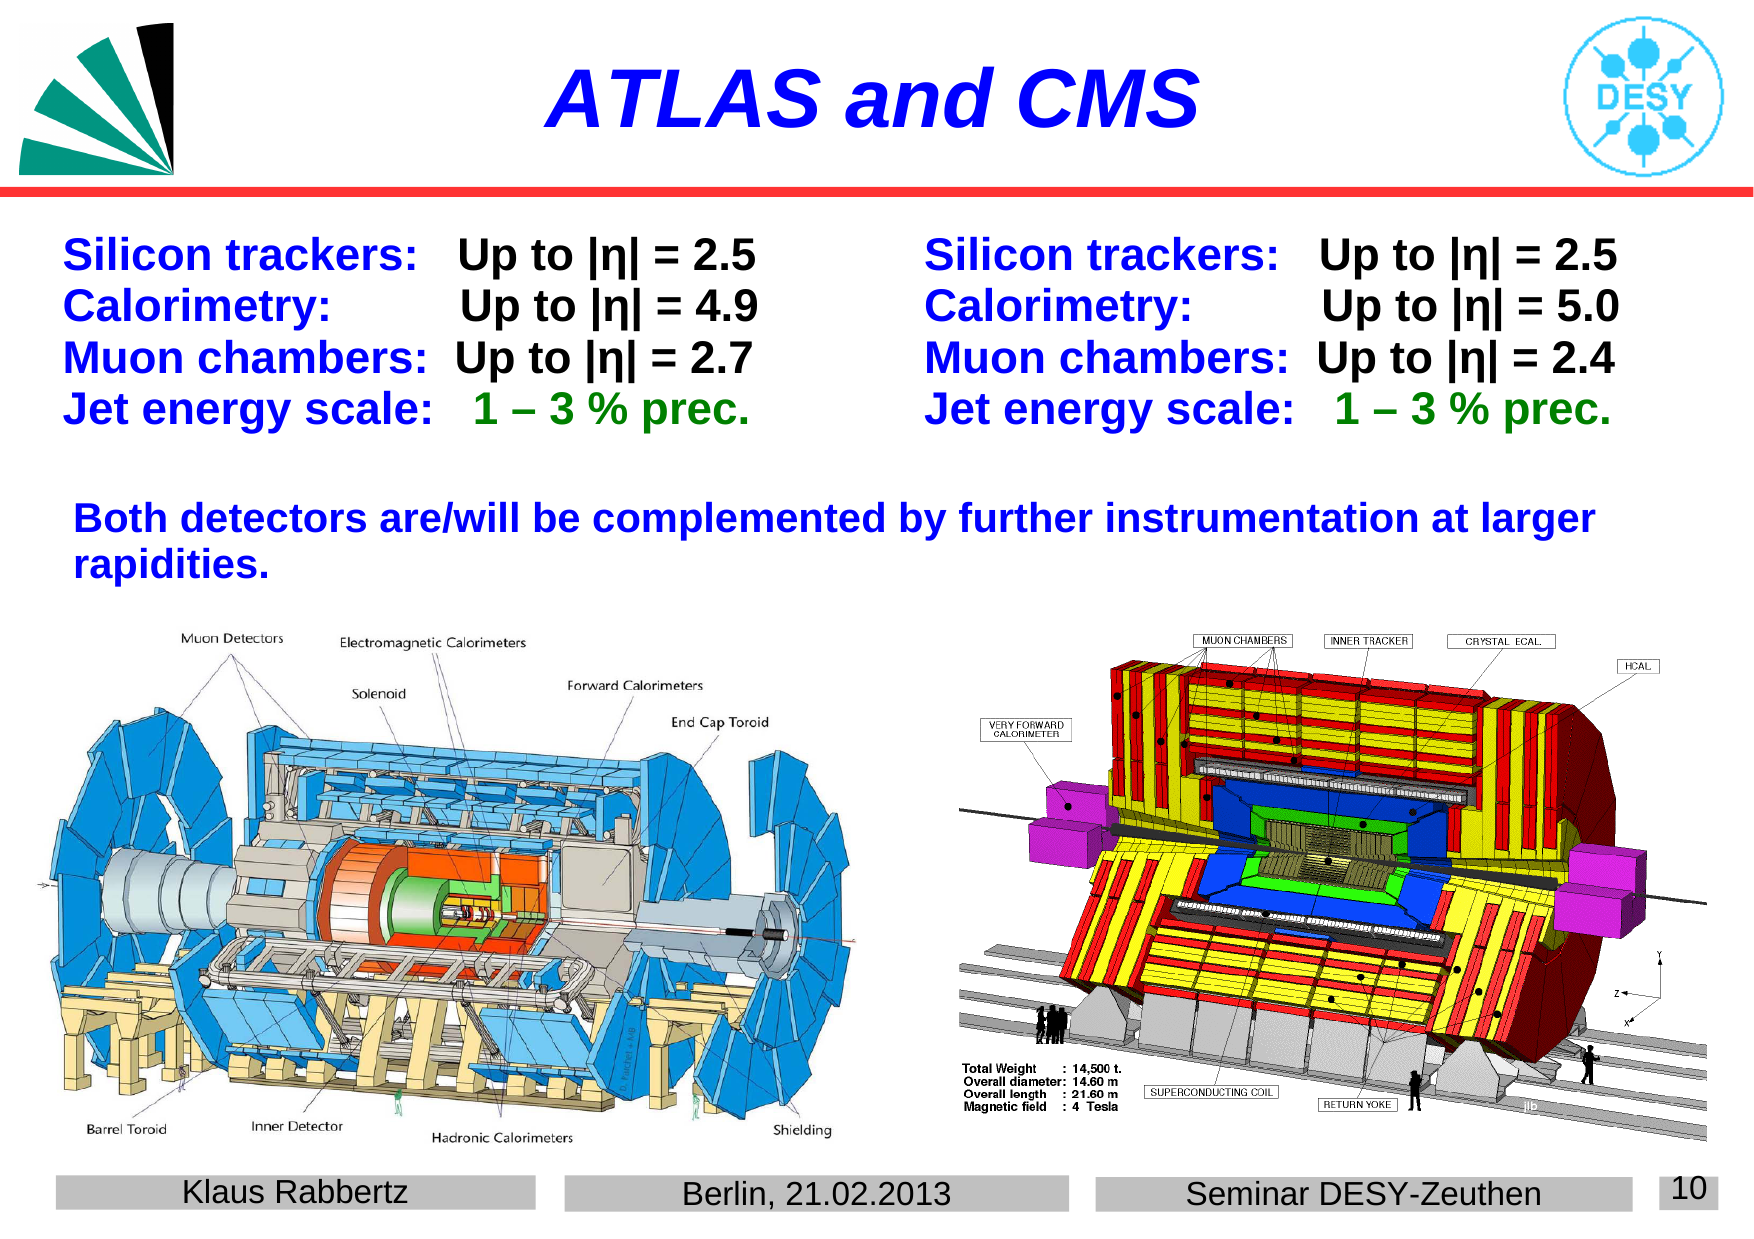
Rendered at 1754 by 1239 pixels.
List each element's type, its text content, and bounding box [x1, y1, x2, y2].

text_box Both detectors are/will be complemented by further instrumentation at larger rapidities. [61, 488, 1680, 594]
text_box Silicon trackers: Up to |η| = 2.5 Calorimetry: Up to |η| = 4.9 Muon chambers: Up to |η| = 2.7 Jet energy scale: 1 – 3 % prec. [50, 223, 771, 441]
text_box Silicon trackers: Up to |η| = 2.5 Calorimetry: Up to |η| = 5.0 Muon chambers: Up to |η| = 2.4 Jet energy scale: 1 – 3 % prec. [912, 223, 1633, 441]
picture [19, 23, 174, 177]
picture [1559, 12, 1729, 182]
title ATLAS and CMS [220, 16, 1525, 182]
picture [25, 619, 861, 1157]
picture [959, 613, 1707, 1157]
